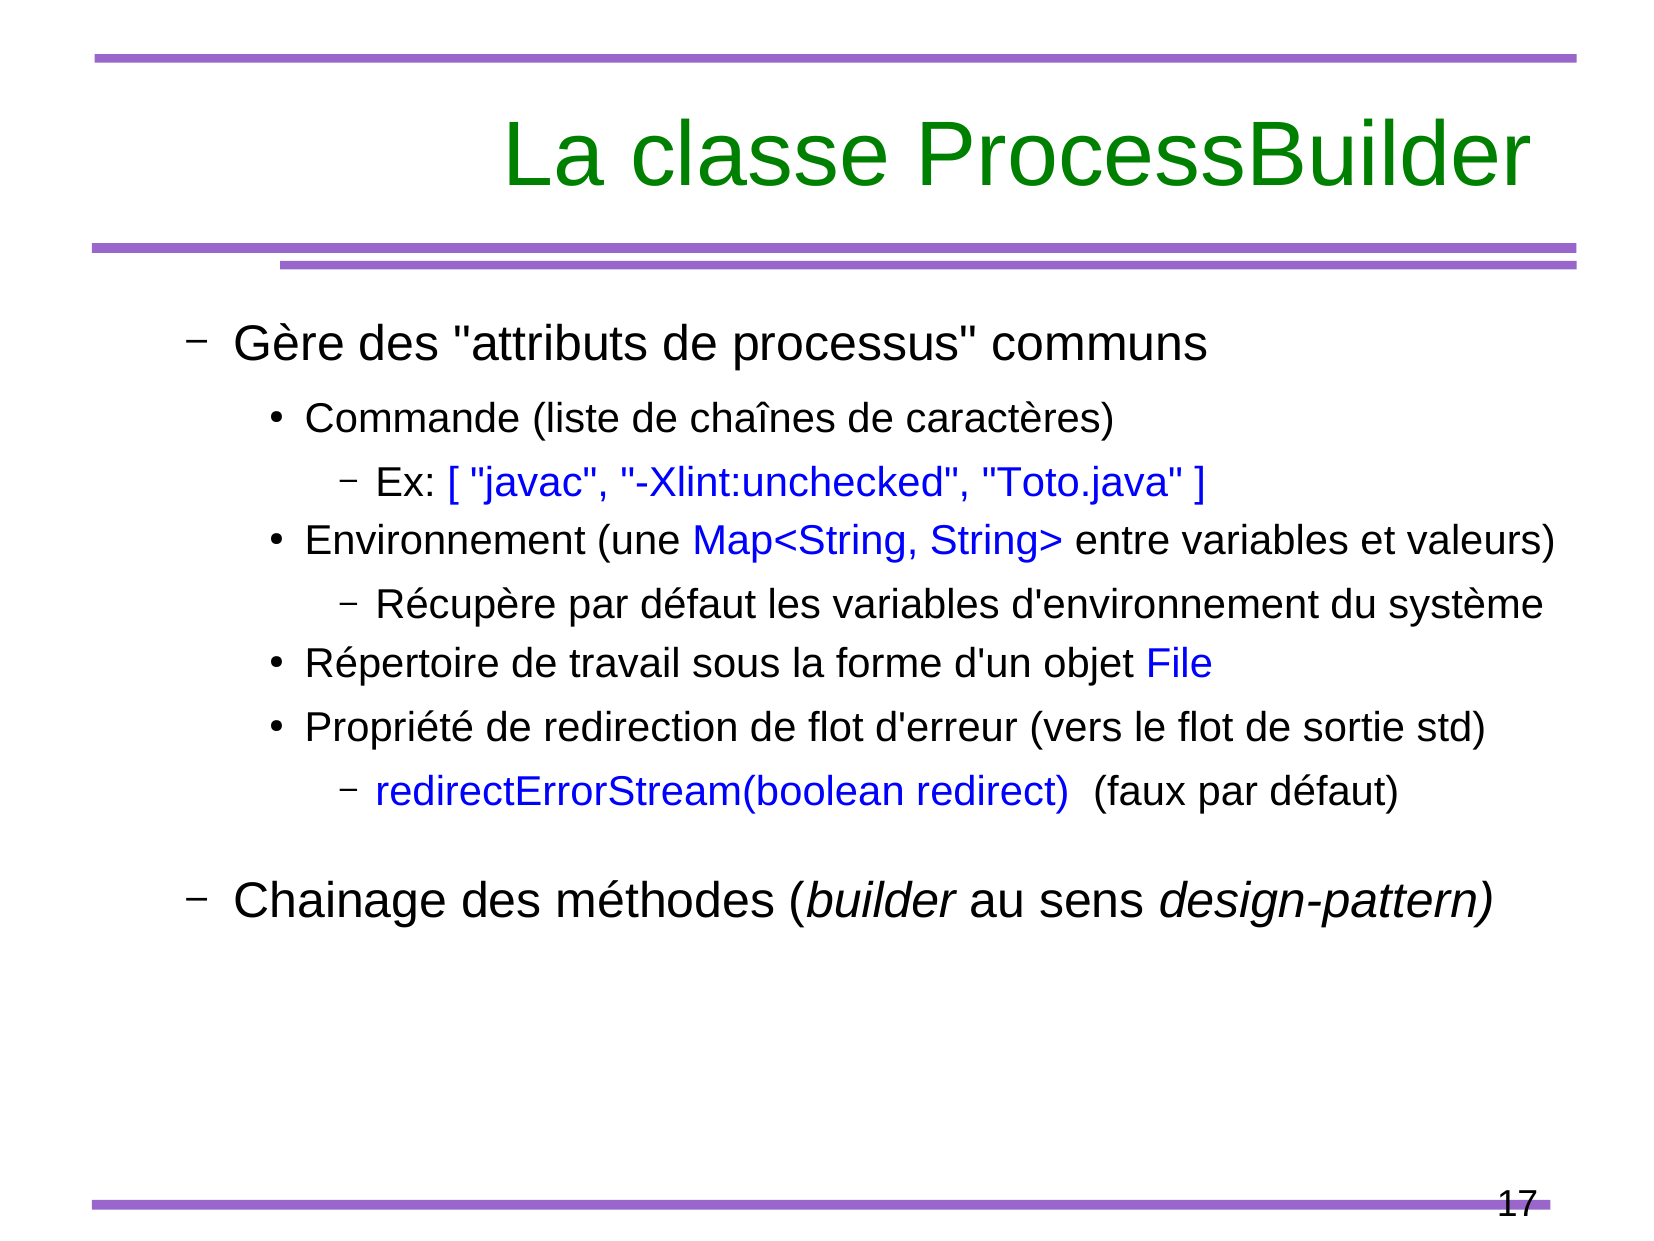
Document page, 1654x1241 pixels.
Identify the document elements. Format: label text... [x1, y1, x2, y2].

title La classe ProcessBuilder [121, 49, 1534, 257]
list Gère des "attributs de processus" communs Commande (liste de chaînes de caractères) Ex: [ "javac", "-Xlint:unchecked", "Toto.java" ] Environnement (une Map<String, String> entre variables et valeurs) Récupère par défaut les variables d'environnement du système Répertoire de travail sous la forme d'un objet File Propriété de redirection de flot d'erreur (vers le flot de sortie std) redirectErrorStream(boolean redirect) (faux par défaut) Chainage des méthodes (builder au sens design-pattern) [92, 315, 1563, 963]
